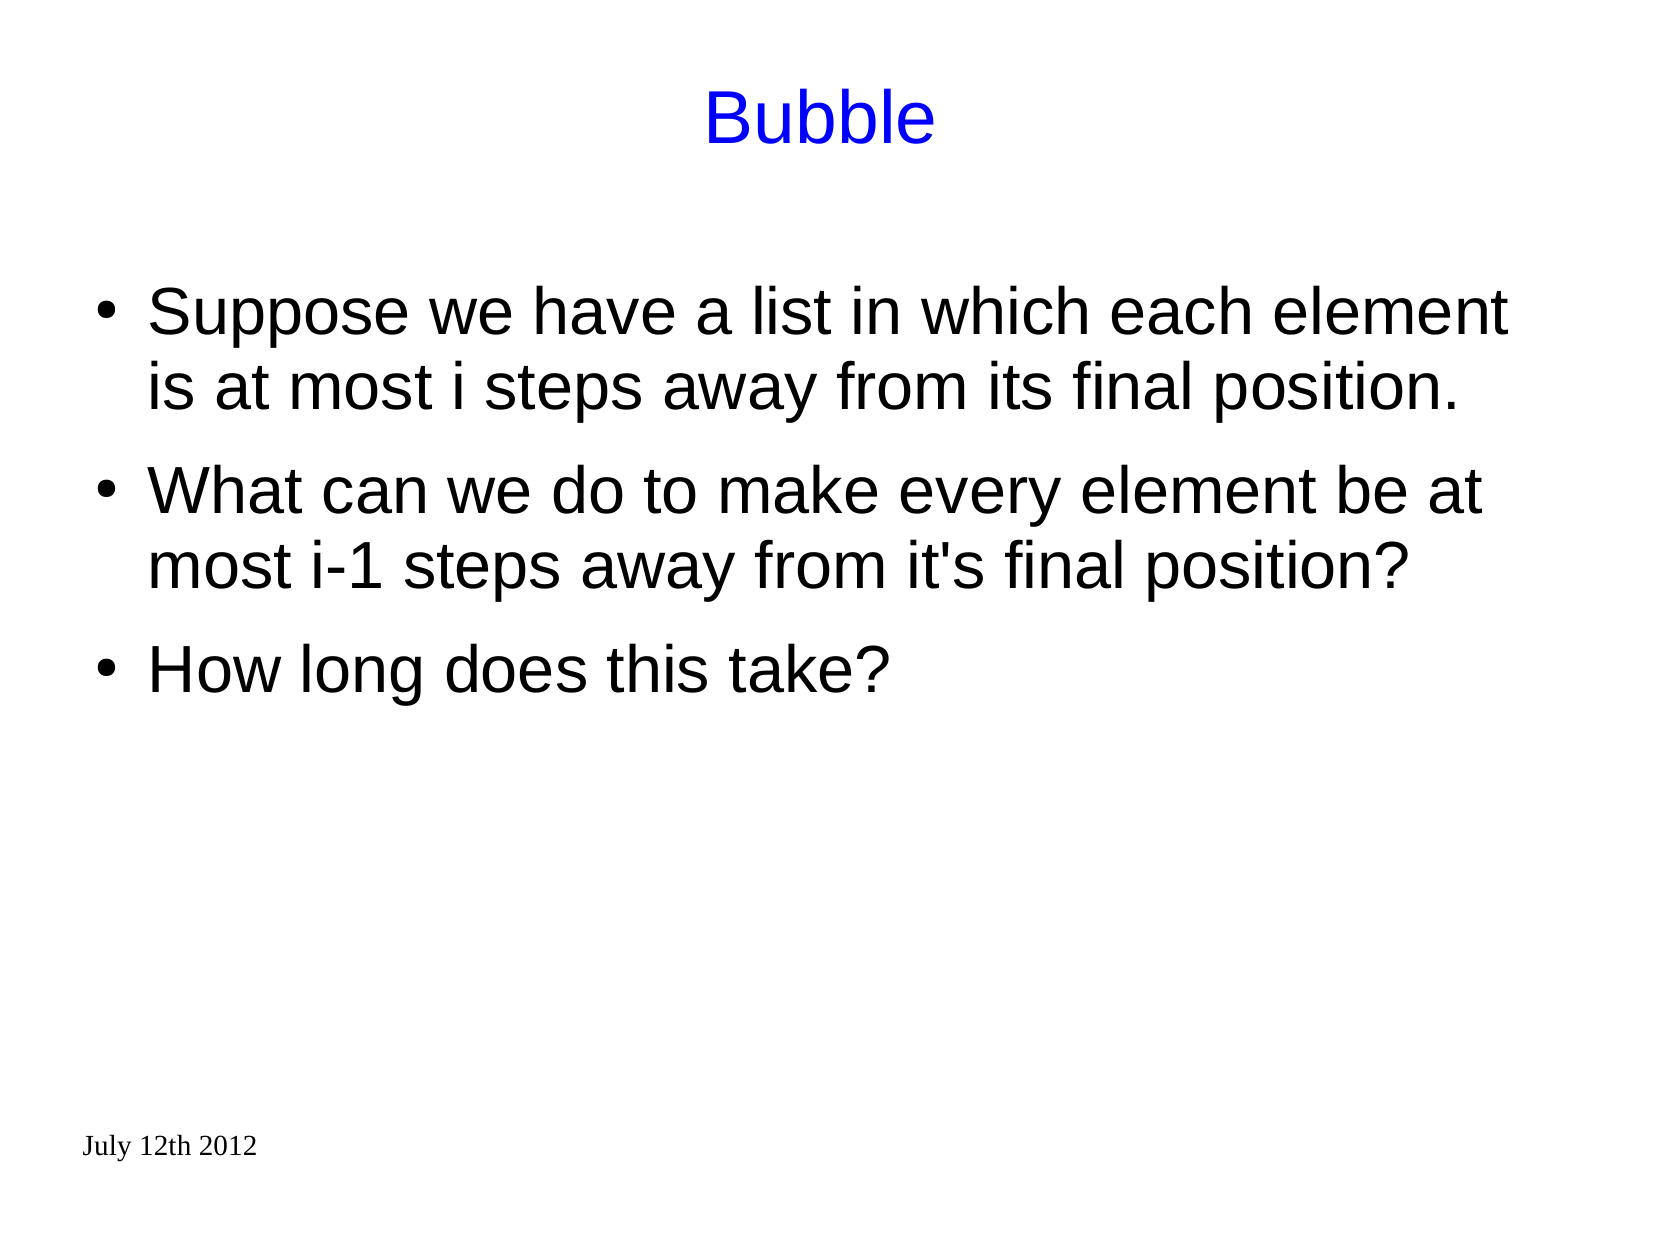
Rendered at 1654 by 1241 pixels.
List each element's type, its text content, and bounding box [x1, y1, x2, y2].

list Suppose we have a list in which each element is at most i steps away from its final position. What can we do to make every element be at most i-1 steps away from it's final position? How long does this take? [76, 274, 1566, 1093]
title Bubble [76, 58, 1565, 178]
